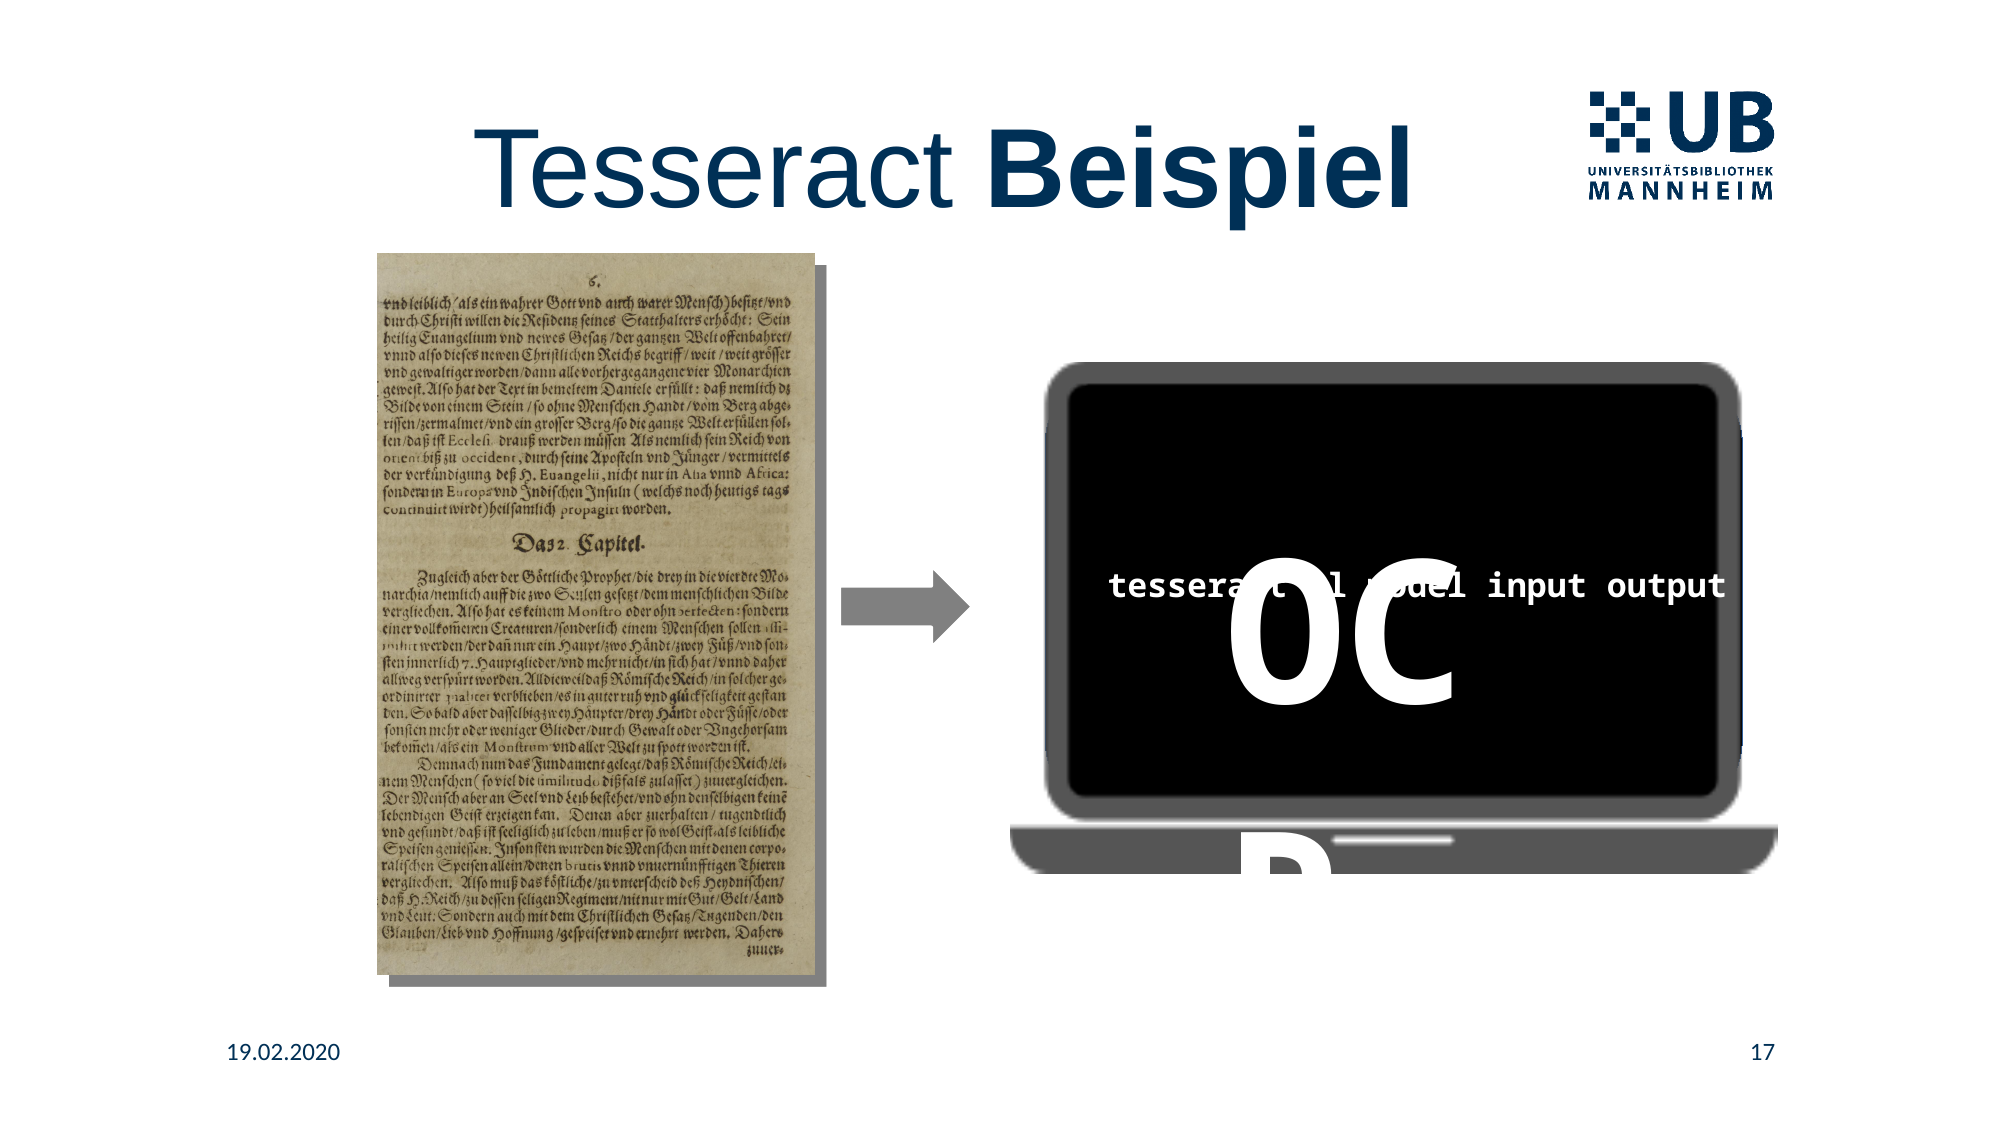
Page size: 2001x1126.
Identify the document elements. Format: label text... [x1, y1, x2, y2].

picture [1010, 362, 1778, 875]
text_box tesseract -l model input output [1092, 555, 1210, 645]
picture [1577, 645, 1778, 875]
text_box [839, 564, 973, 649]
text_box OCR [1210, 482, 1577, 963]
picture [377, 253, 815, 975]
slide_number <Foliennummer> [1544, 1035, 1776, 1066]
text_box tesseract -l model input output [1577, 555, 1790, 645]
picture [1582, 85, 1779, 204]
title Tesseract Beispiel [472, 94, 1465, 219]
slide_number 19.02.2020 [226, 1035, 693, 1066]
